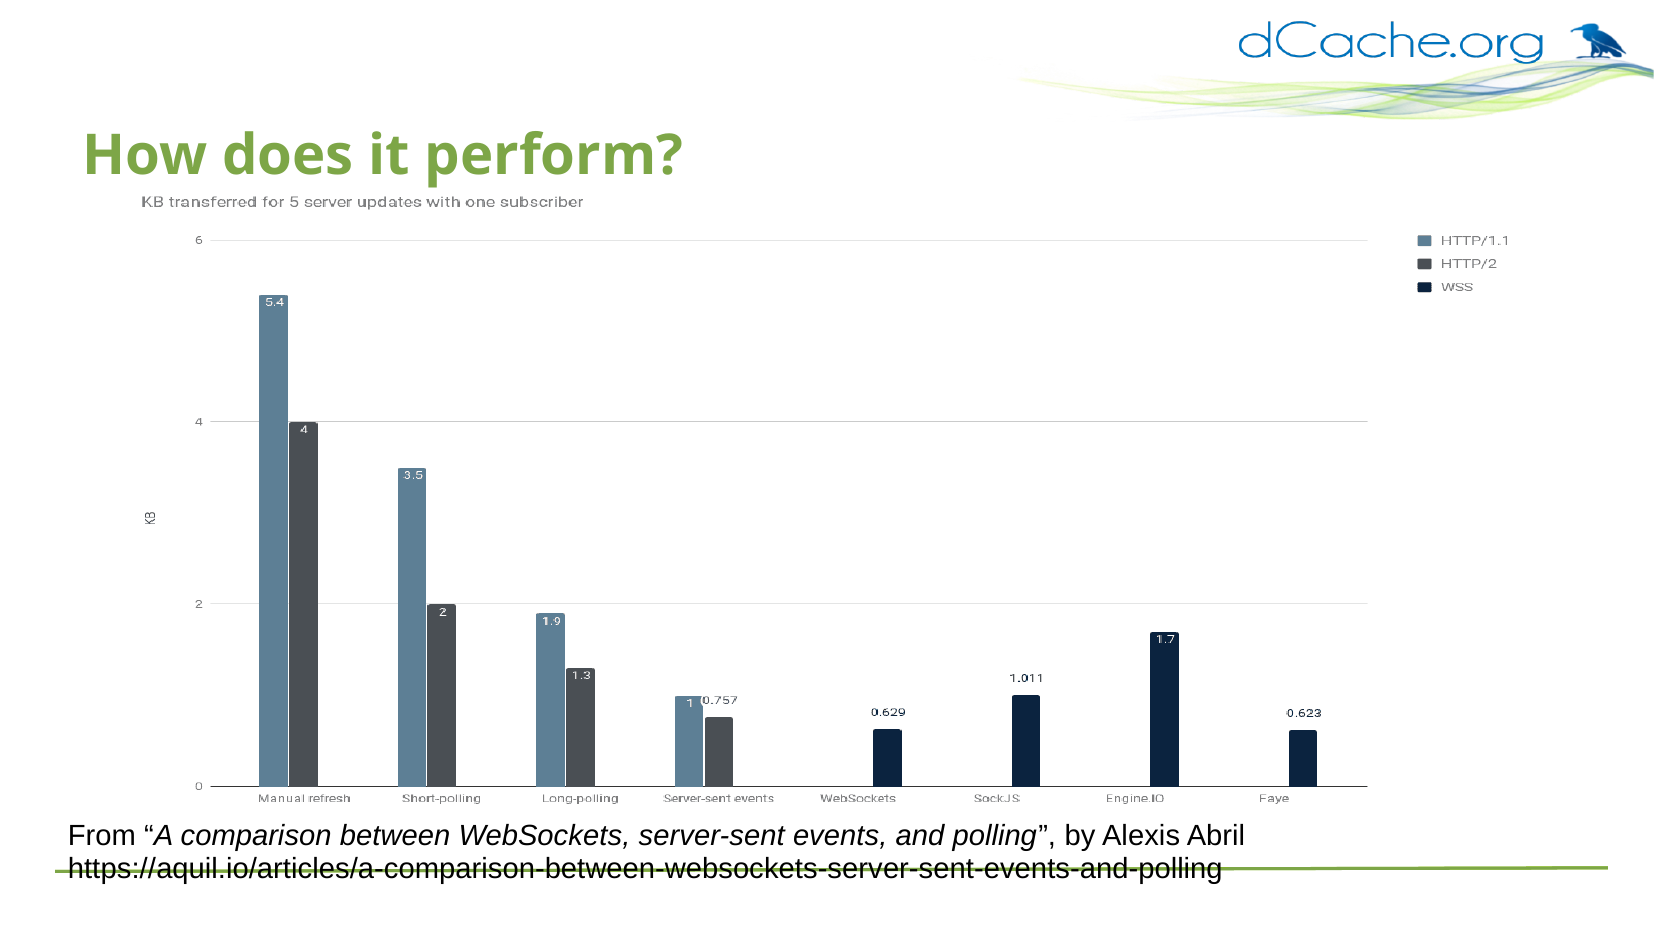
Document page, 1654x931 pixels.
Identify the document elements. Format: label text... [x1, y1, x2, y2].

text_box From “A comparison between WebSockets, server-sent events, and polling”, by Alexis Abril https://aquil.io/articles/a-comparison-between-websockets-server-sent-events-and-polling [53, 811, 1613, 892]
picture [97, 189, 1556, 811]
picture [956, 12, 1654, 127]
title How does it perform? [82, 116, 1605, 189]
